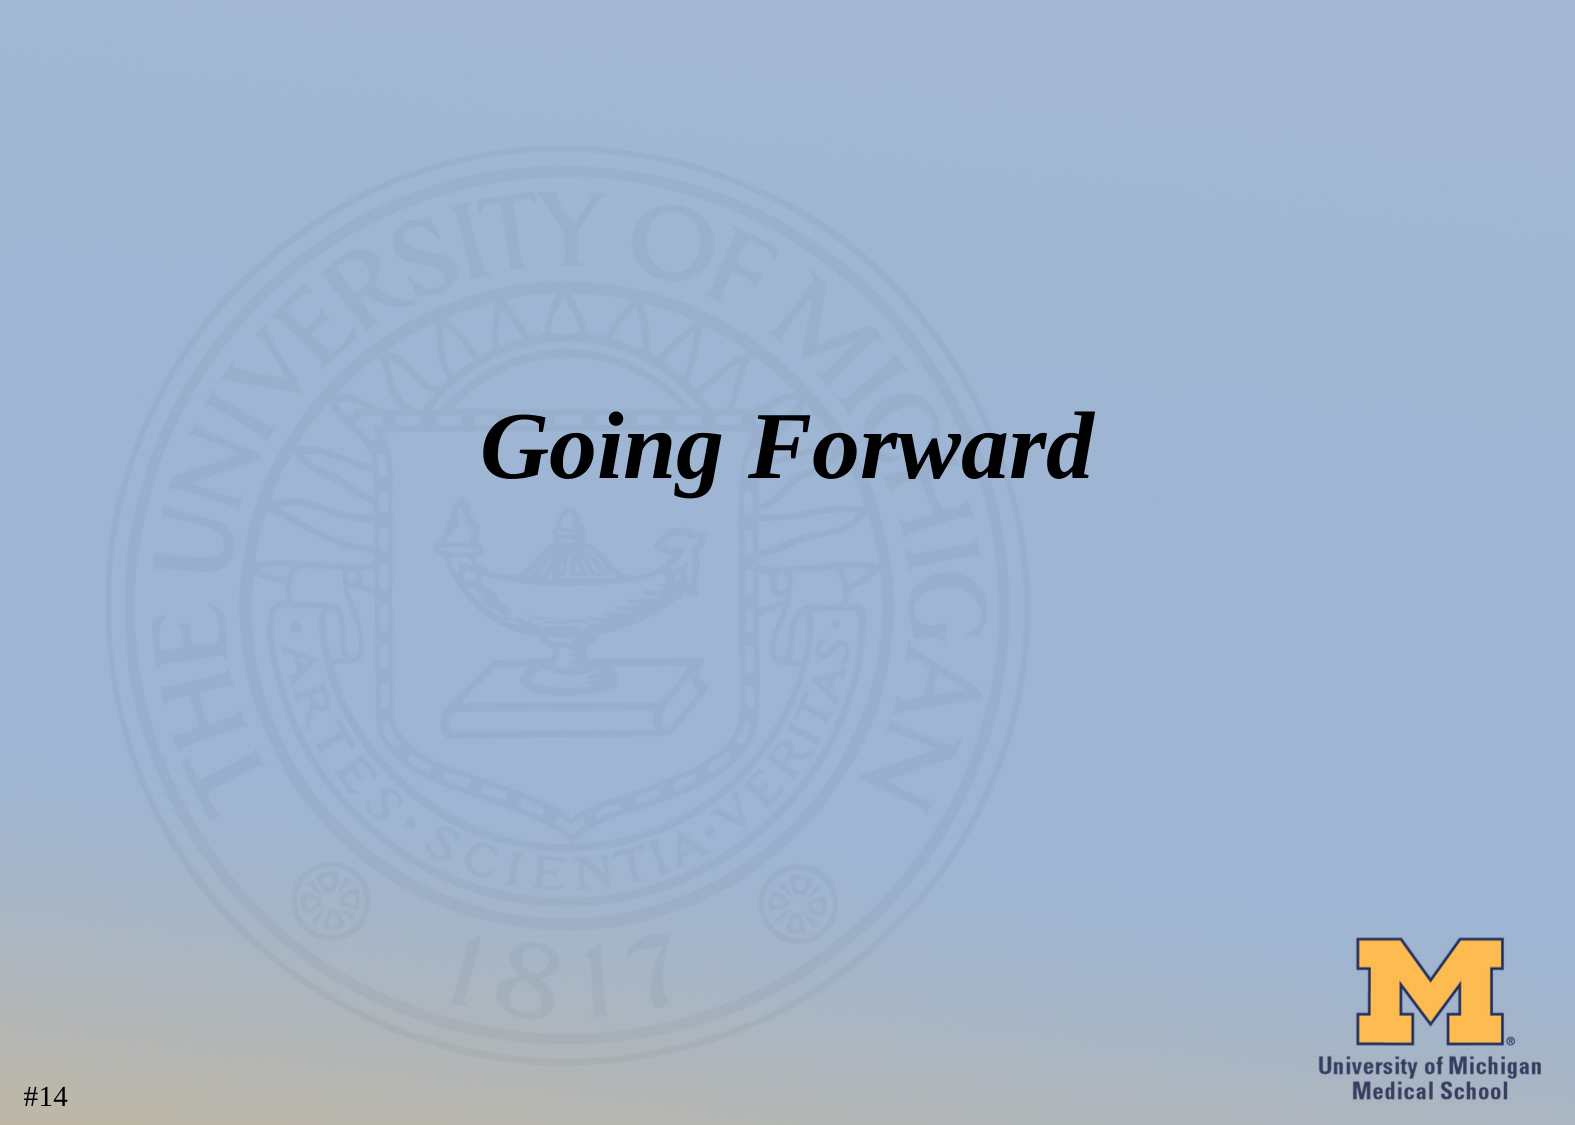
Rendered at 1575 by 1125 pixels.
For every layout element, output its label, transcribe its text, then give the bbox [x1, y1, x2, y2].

picture [0, 0, 1575, 1125]
title Going Forward [112, 374, 1463, 563]
